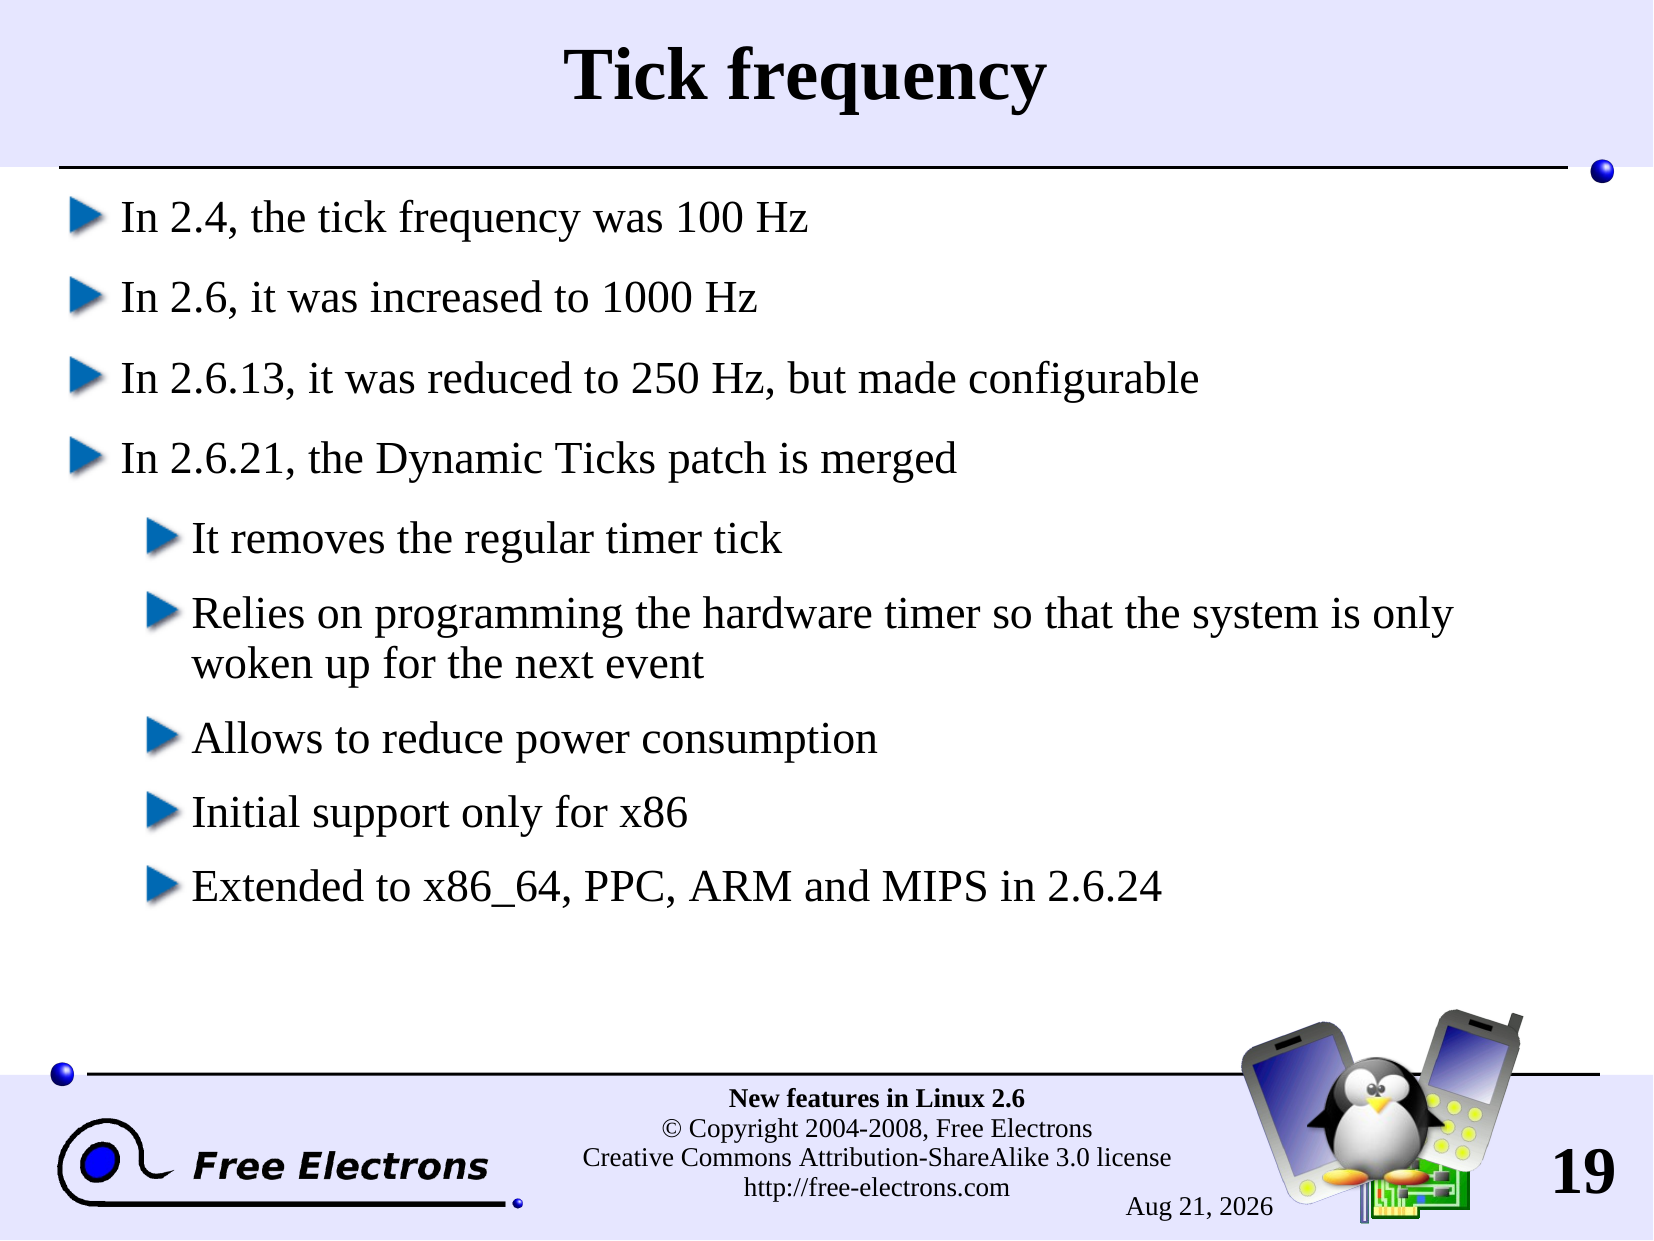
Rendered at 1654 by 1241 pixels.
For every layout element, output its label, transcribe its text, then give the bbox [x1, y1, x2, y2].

title Tick frequency [60, 25, 1551, 124]
list In 2.4, the tick frequency was 100 Hz In 2.6, it was increased to 1000 Hz In 2.6.13, it was reduced to 250 Hz, but made configurable In 2.6.21, the Dynamic Ticks patch is merged It removes the regular timer tick Relies on programming the hardware timer so that the system is only woken up for the next event Allows to reduce power consumption Initial support only for x86 Extended to x86_64, PPC, ARM and MIPS in 2.6.24 [49, 191, 1580, 1042]
picture [1225, 1042, 1529, 1241]
picture [50, 1107, 527, 1216]
